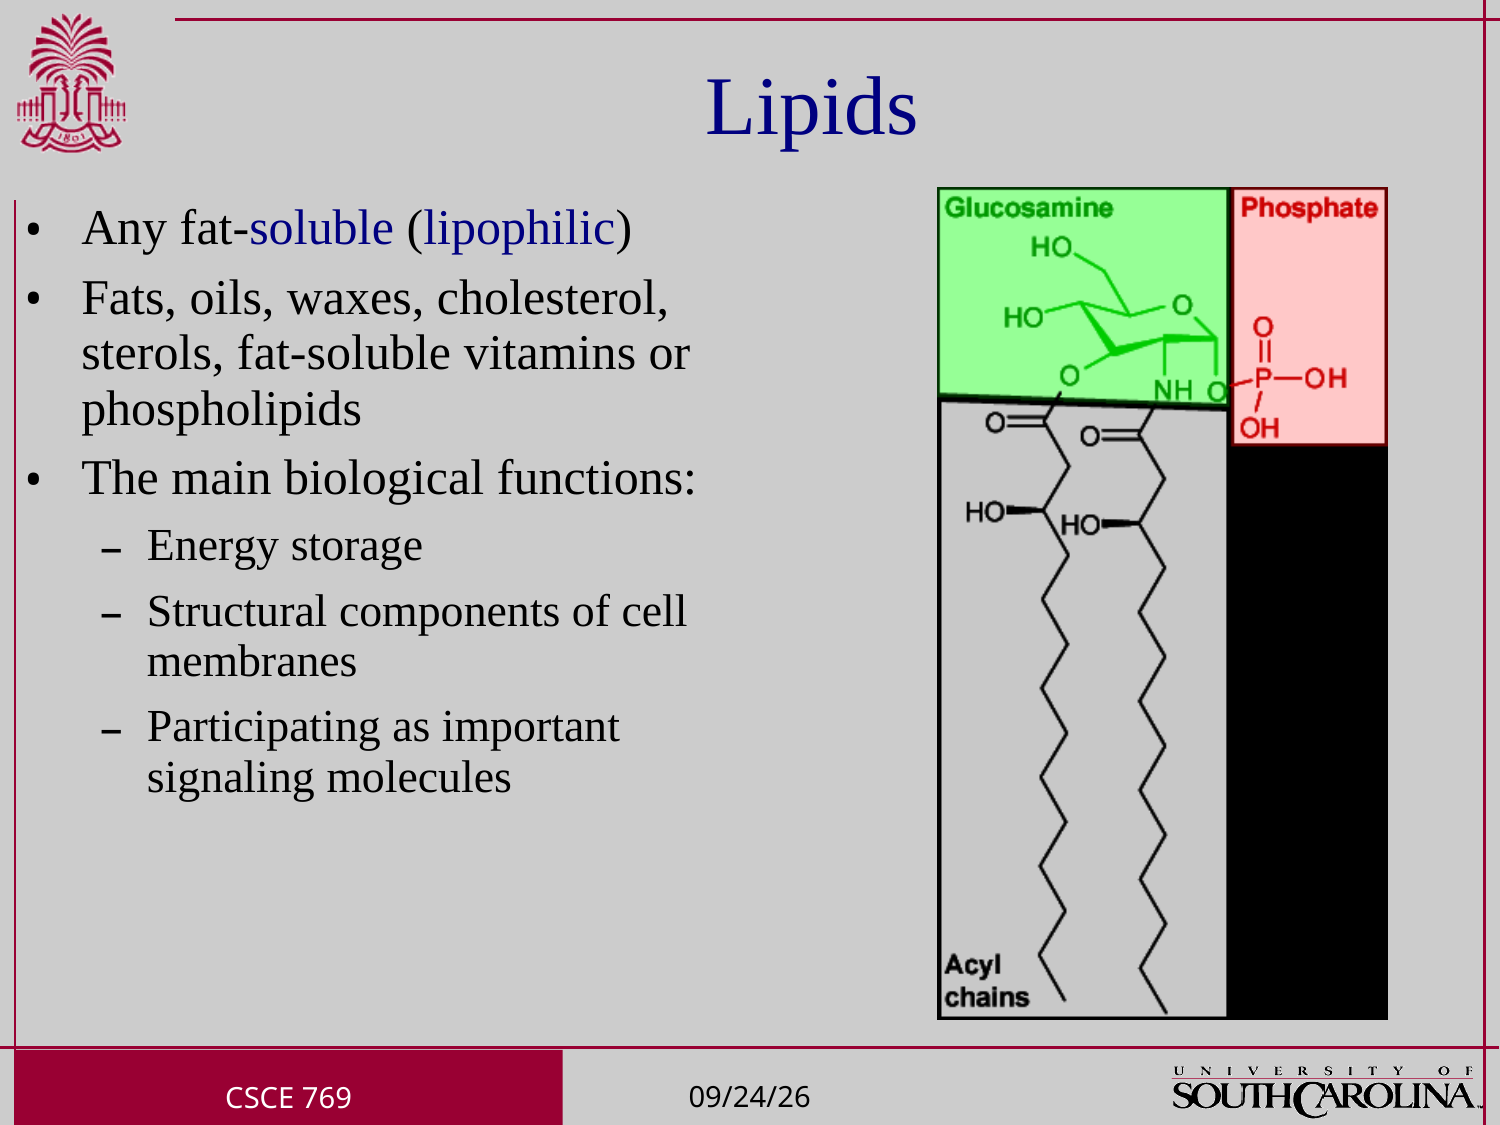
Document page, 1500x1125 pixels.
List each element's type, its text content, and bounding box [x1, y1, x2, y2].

picture [12, 12, 131, 155]
list Any fat-soluble (lipophilic) Fats, oils, waxes, cholesterol, sterols, fat-soluble vitamins or phospholipids The main biological functions: Energy storage Structural components of cell membranes Participating as important signaling molecules [24, 200, 733, 803]
picture [937, 187, 1388, 1021]
title Lipids [174, 24, 1450, 188]
picture [1162, 1049, 1483, 1125]
